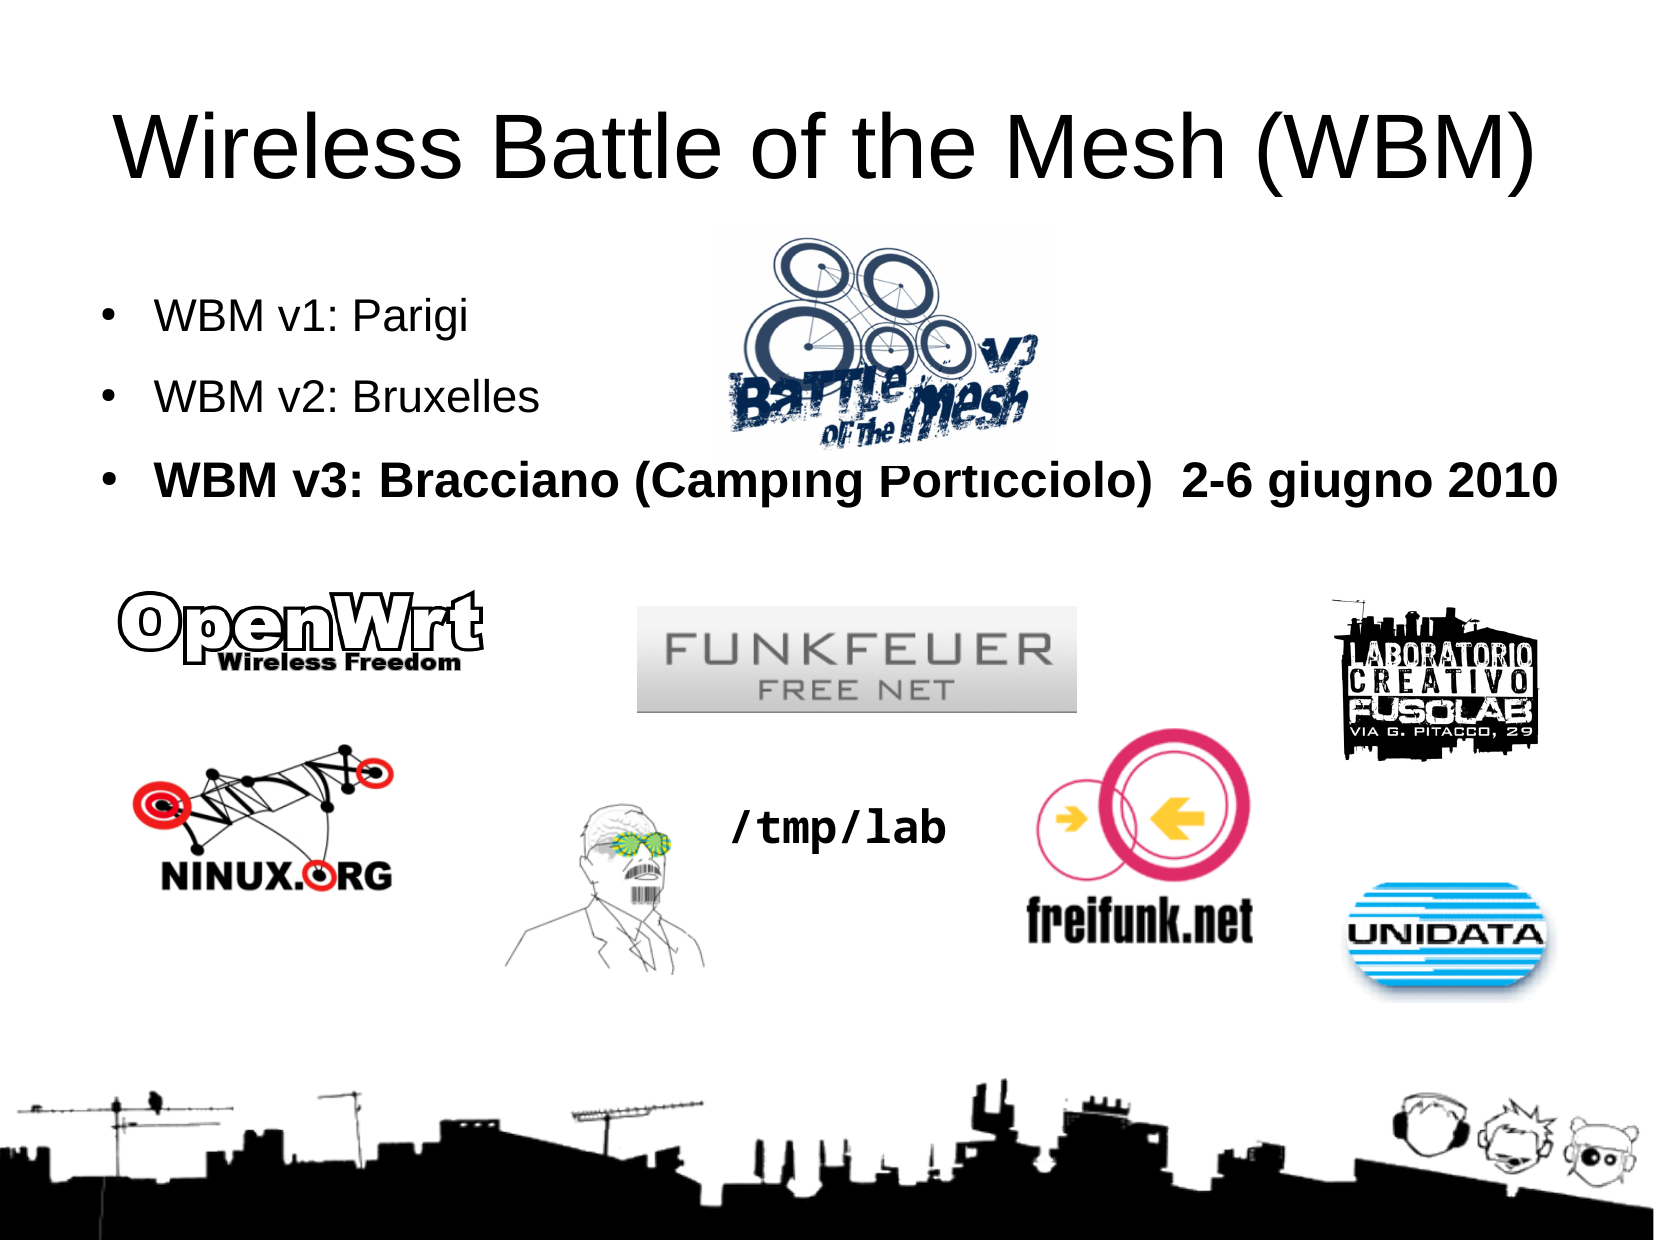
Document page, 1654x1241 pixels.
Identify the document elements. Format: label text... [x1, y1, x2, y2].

picture [112, 584, 488, 676]
text_box /tmp/lab [712, 787, 1013, 849]
picture [132, 744, 396, 895]
title Wireless Battle of the Mesh (WBM) [82, 43, 1571, 251]
picture [1326, 870, 1566, 1003]
picture [497, 794, 713, 976]
picture [0, 1077, 1654, 1240]
picture [1311, 583, 1570, 786]
list WBM v1: Parigi WBM v2: Bruxelles WBM v3: Bracciano (Camping Porticciolo) 2-6 giugno 2010 [82, 290, 1571, 1094]
picture [712, 224, 1051, 466]
picture [637, 606, 1268, 960]
